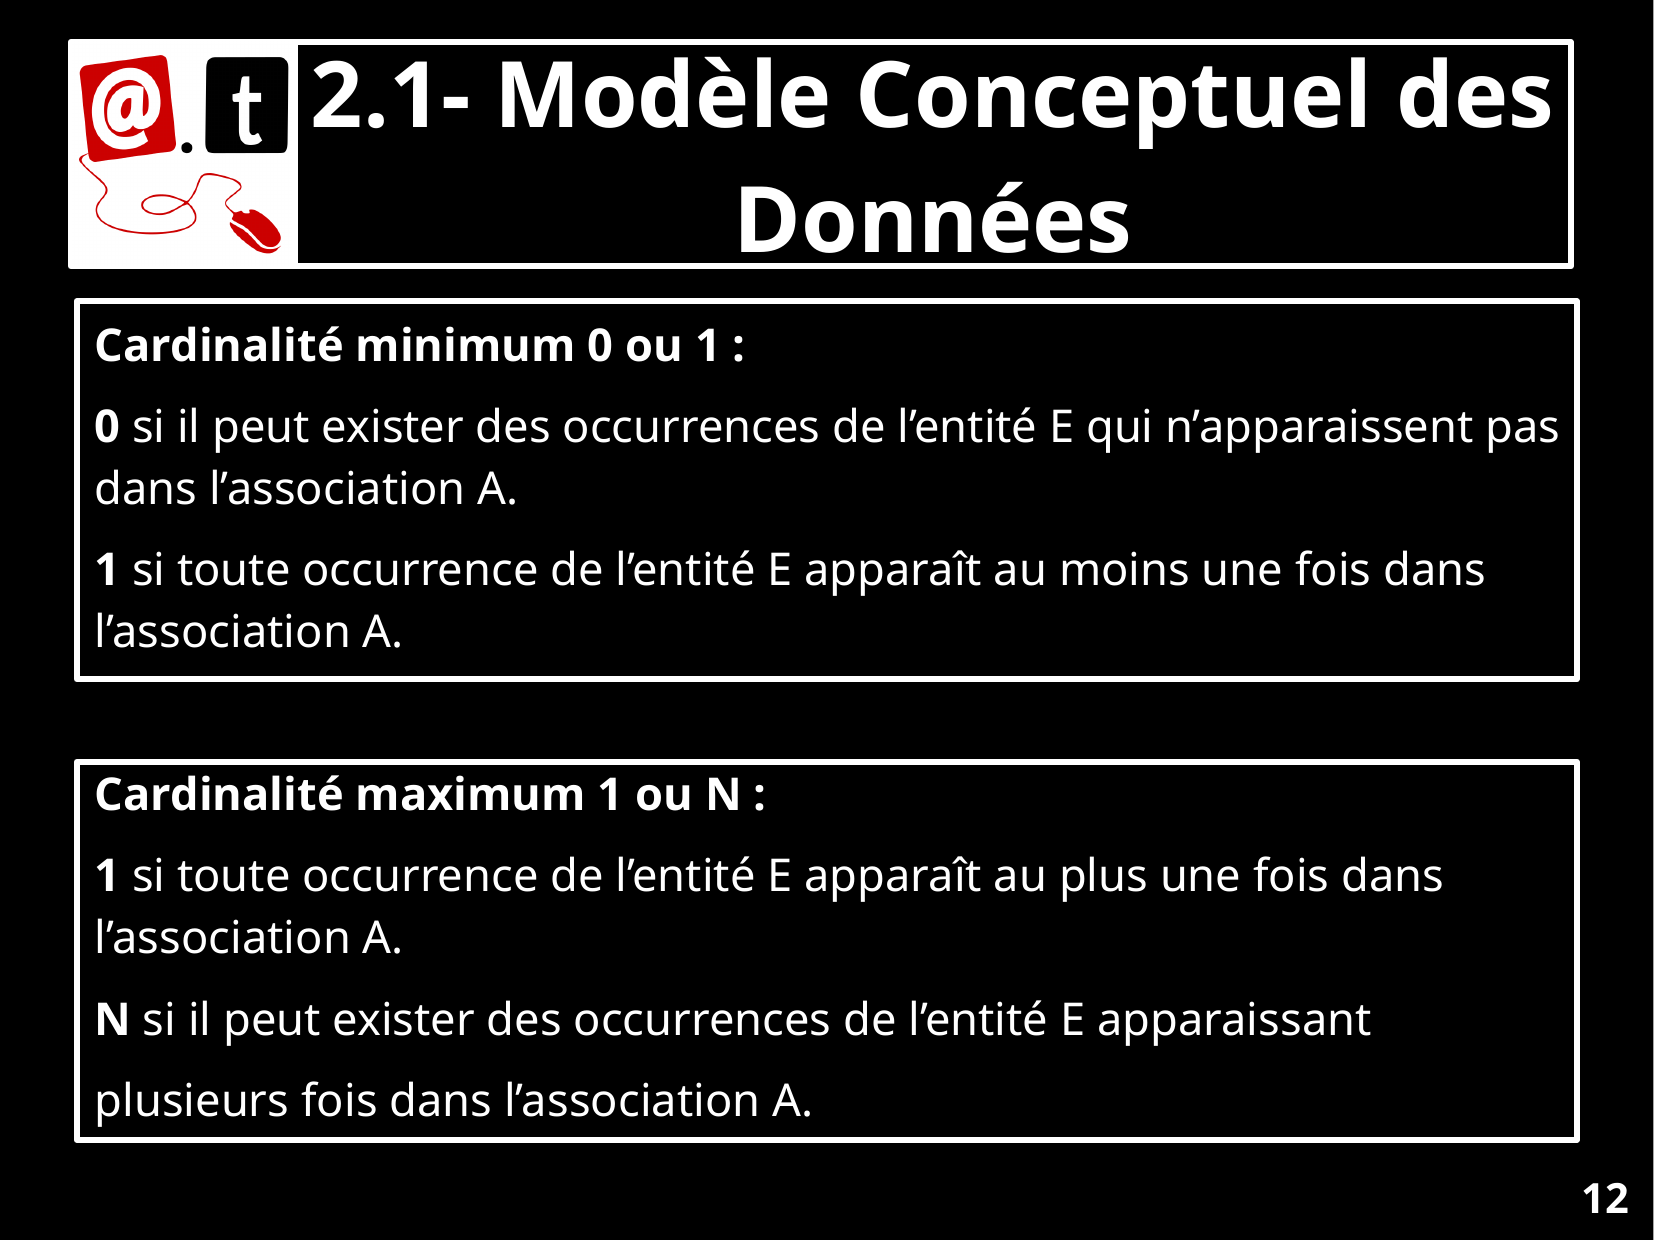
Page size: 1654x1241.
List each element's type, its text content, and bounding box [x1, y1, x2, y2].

title 2.1- Modèle Conceptuel des Données [295, 41, 1571, 267]
list Cardinalité minimum 0 ou 1 : 0 si il peut exister des occurrences de l’entité E qui n’apparaissent pas dans l’association A. 1 si toute occurrence de l’entité E apparaît au moins une fois dans l’association A. Cardinalité maximum 1 ou N : 1 si toute occurrence de l’entité E apparaît au plus une fois dans l’association A. N si il peut exister des occurrences de l’entité E apparaissant plusieurs fois dans l’association A. [94, 312, 1583, 1146]
list Cardinalité minimum 0 ou 1 : 0 si il peut exister des occurrences de l’entité E qui n’apparaissent pas dans l’association A. 1 si toute occurrence de l’entité E apparaît au moins une fois dans l’association A. Cardinalité maximum 1 ou N : 1 si toute occurrence de l’entité E apparaît au plus une fois dans l’association A. N si il peut exister des occurrences de l’entité E apparaissant plusieurs fois dans l’association A. [94, 765, 1574, 1137]
picture [72, 43, 292, 266]
list Cardinalité minimum 0 ou 1 : 0 si il peut exister des occurrences de l’entité E qui n’apparaissent pas dans l’association A. 1 si toute occurrence de l’entité E apparaît au moins une fois dans l’association A. Cardinalité maximum 1 ou N : 1 si toute occurrence de l’entité E apparaît au plus une fois dans l’association A. N si il peut exister des occurrences de l’entité E apparaissant plusieurs fois dans l’association A. [94, 312, 1574, 676]
